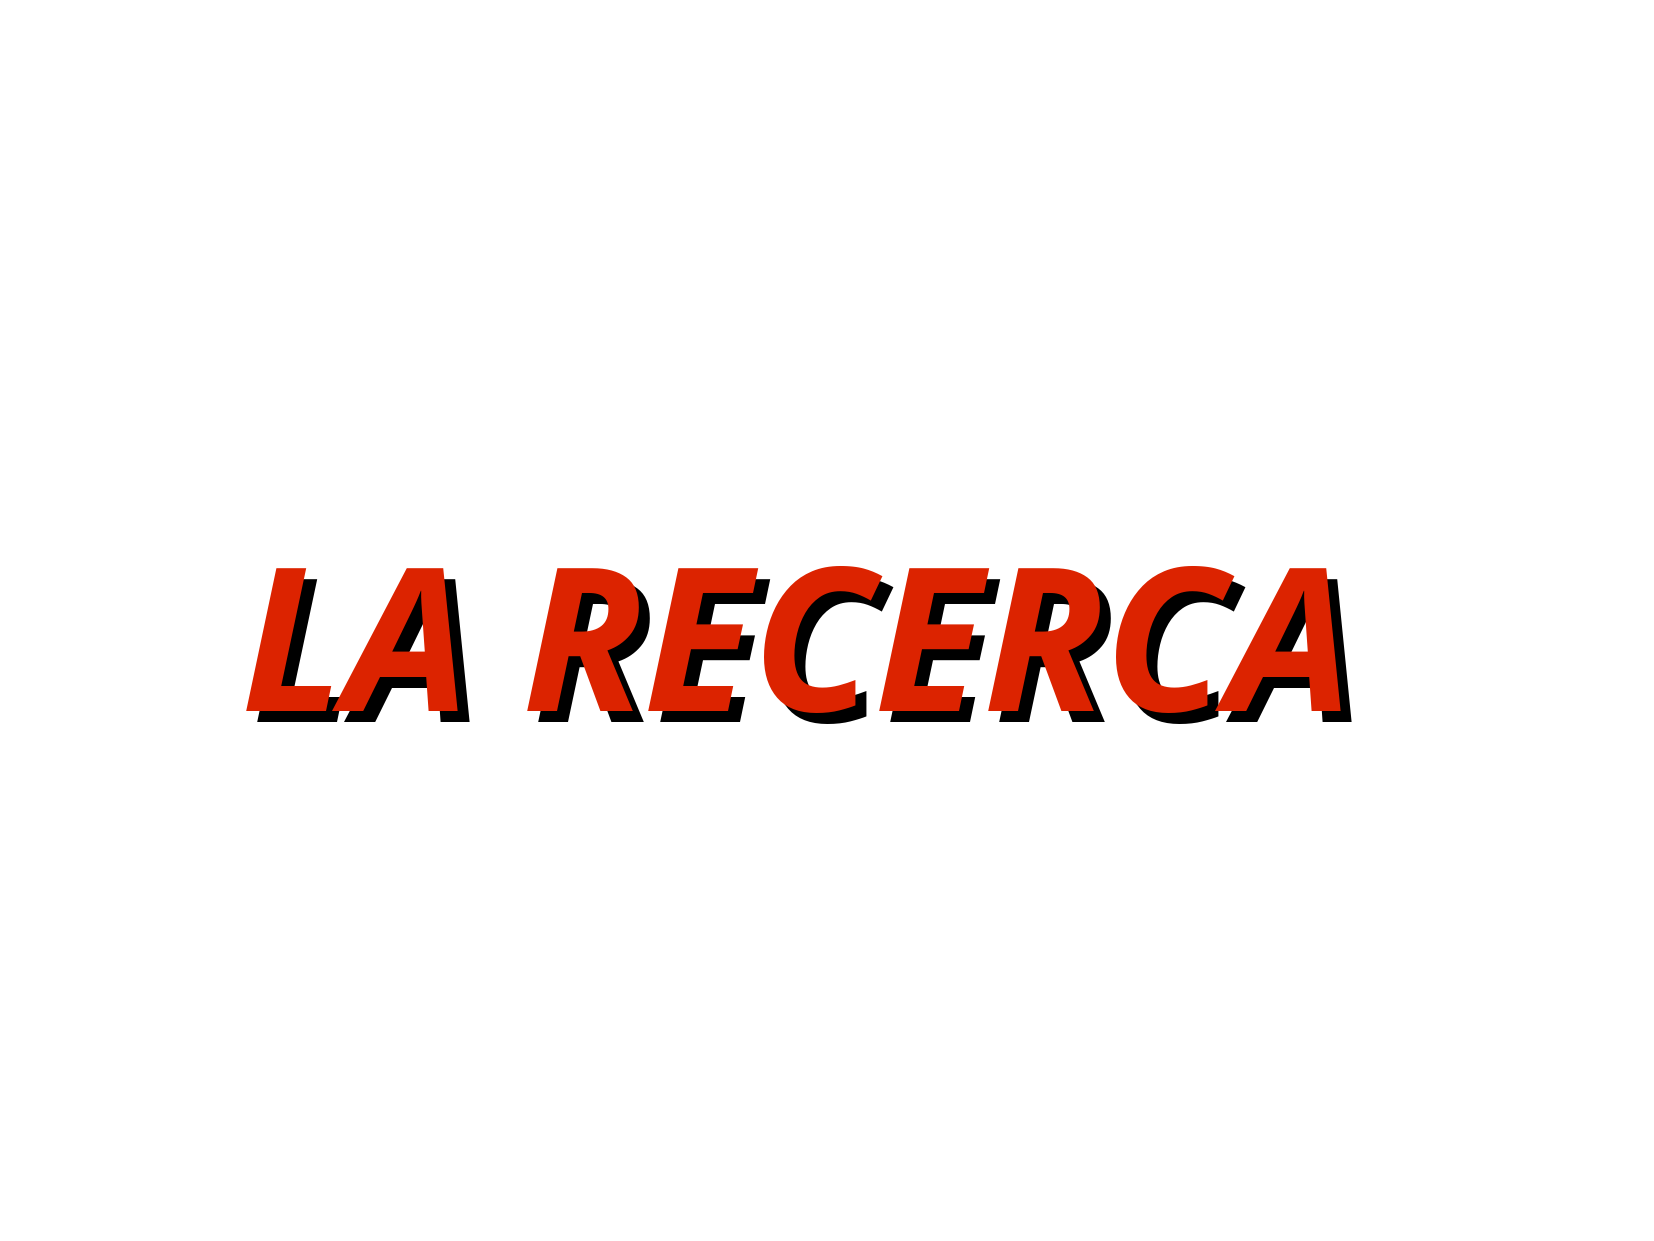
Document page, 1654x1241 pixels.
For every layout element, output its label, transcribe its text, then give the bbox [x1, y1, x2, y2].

title LA RECERCA [147, 175, 1447, 1093]
